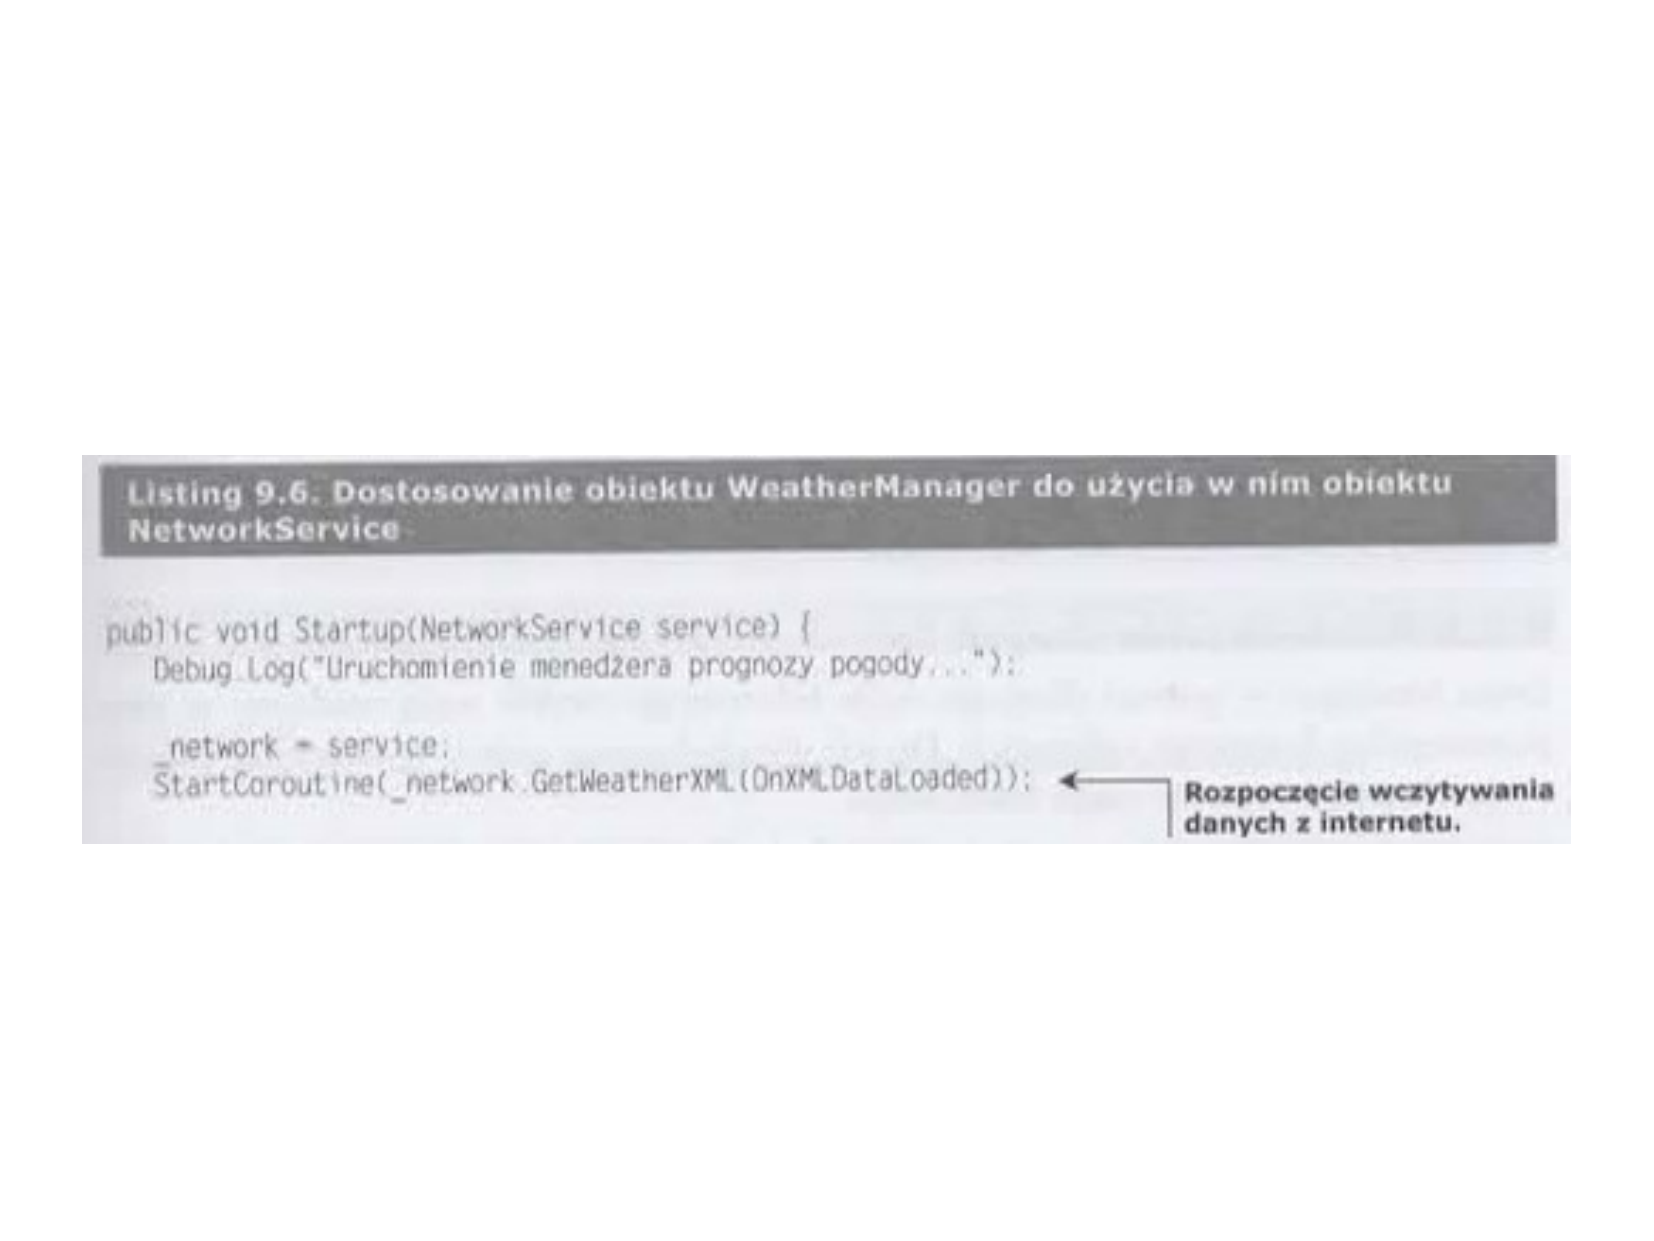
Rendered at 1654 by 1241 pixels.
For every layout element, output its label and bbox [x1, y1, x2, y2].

picture [82, 455, 1571, 844]
